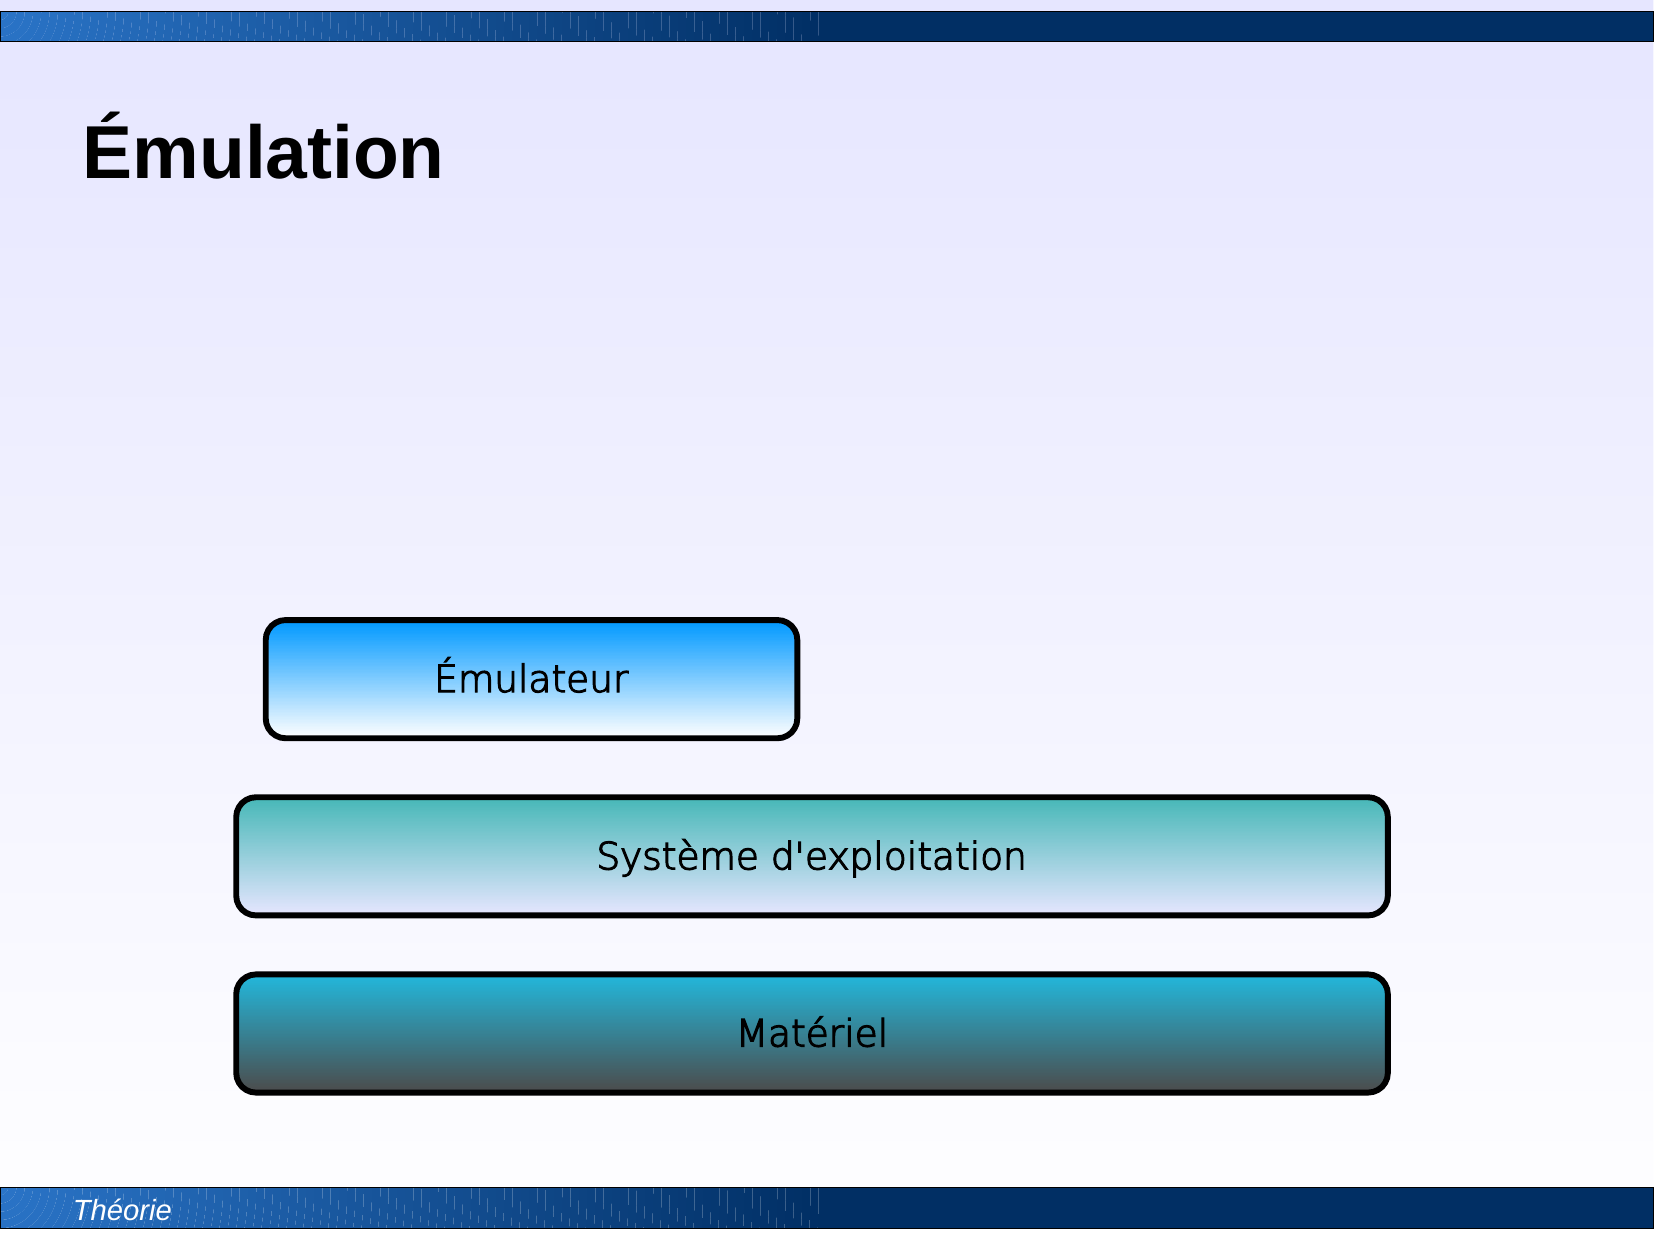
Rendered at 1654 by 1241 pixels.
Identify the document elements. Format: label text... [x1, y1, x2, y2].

text_box Théorie [58, 1186, 406, 1235]
text_box Système d'exploitation [236, 797, 1388, 916]
text_box Matériel [236, 974, 1388, 1093]
text_box Émulateur [265, 620, 798, 739]
title Émulation [82, 49, 1571, 257]
